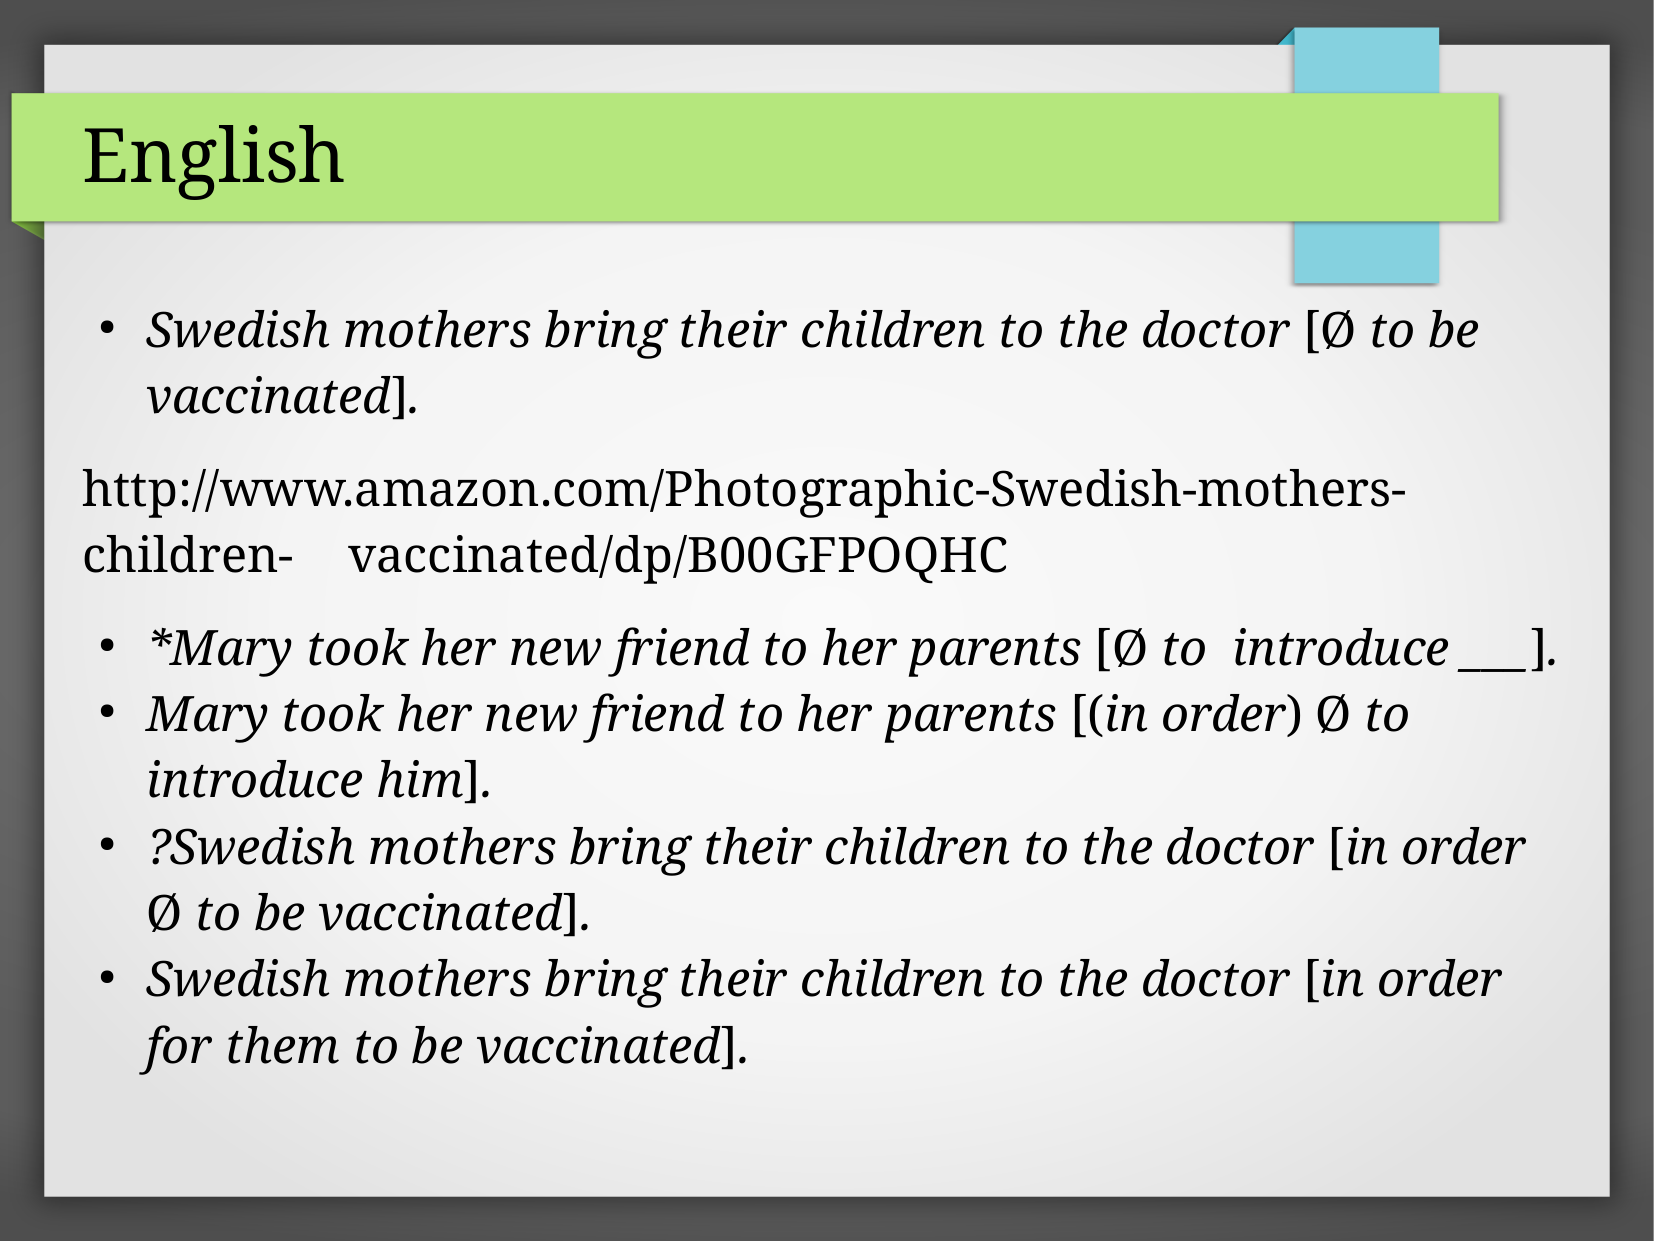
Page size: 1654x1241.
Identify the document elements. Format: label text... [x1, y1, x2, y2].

list Swedish mothers bring their children to the doctor [Ø to be vaccinated]. http://www.amazon.com/Photographic-Swedish-mothers-children- vaccinated/dp/B00GFPOQHC *Mary took her new friend to her parents [Ø to introduce ___]. Mary took her new friend to her parents [(in order) Ø to introduce him]. ?Swedish mothers bring their children to the doctor [in order Ø to be vaccinated]. Swedish mothers bring their children to the doctor [in order for them to be vaccinated]. [82, 295, 1571, 1134]
title English [82, 94, 1264, 213]
picture [0, 0, 1654, 1241]
